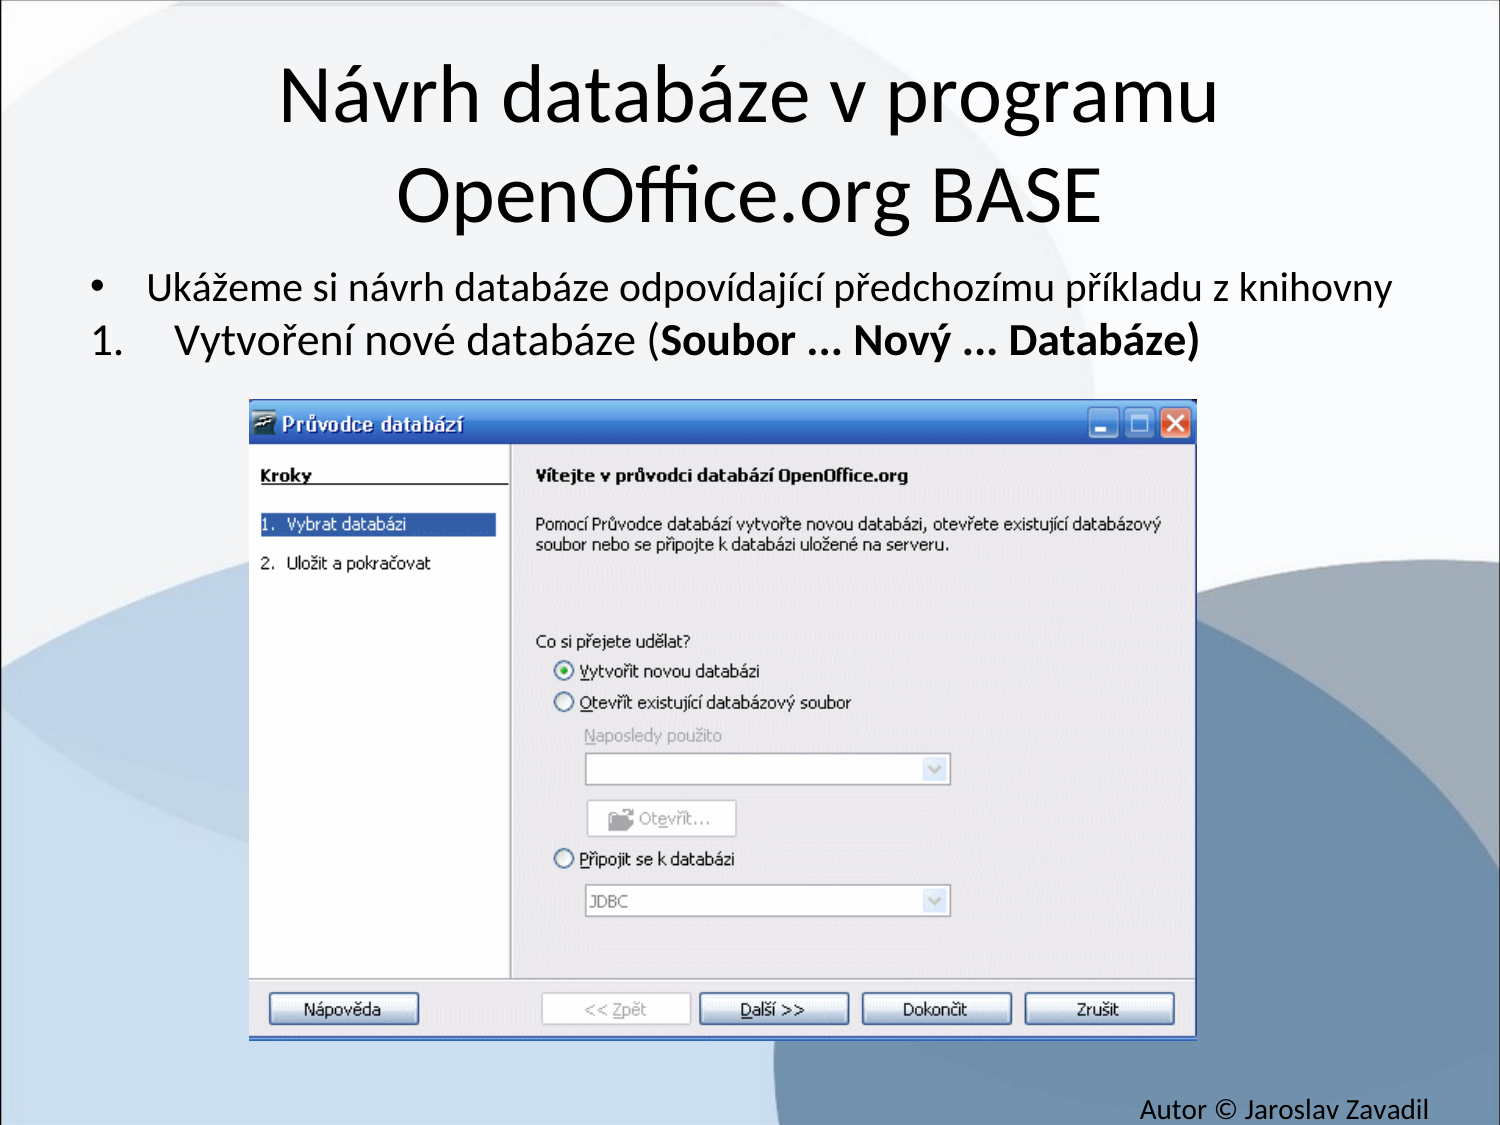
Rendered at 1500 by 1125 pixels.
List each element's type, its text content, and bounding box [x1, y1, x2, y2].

list Ukážeme si návrh databáze odpovídající předchozímu příkladu z knihovny [75, 262, 1426, 312]
text_box Autor © Jaroslav Zavadil [1125, 1082, 1445, 1125]
text_box Vytvoření nové databáze (Soubor ... Nový ... Databáze) [75, 312, 1426, 376]
picture [0, 0, 1500, 1125]
title Návrh databáze v programu OpenOffice.org BASE [75, 31, 1426, 247]
